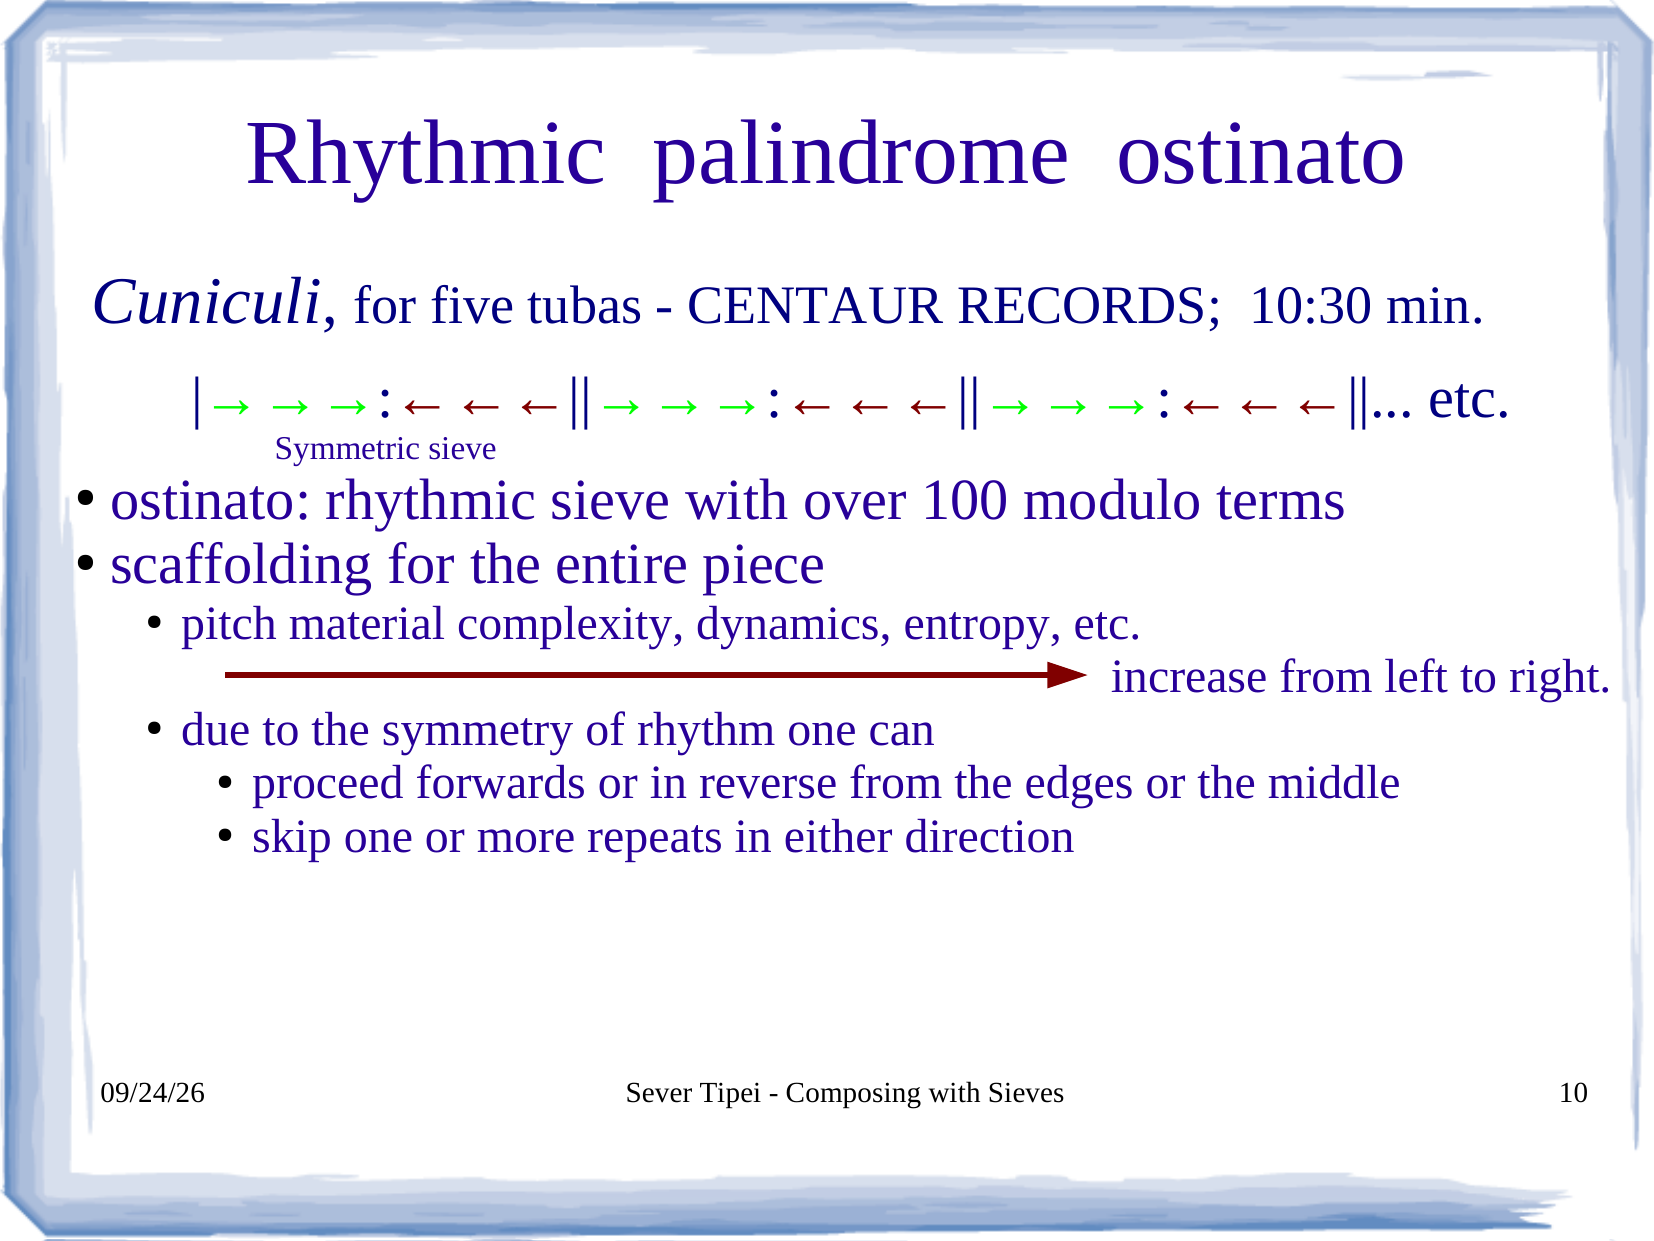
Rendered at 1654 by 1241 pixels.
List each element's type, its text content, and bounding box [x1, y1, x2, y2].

picture [0, 0, 1654, 1241]
subtitle Cuniculi, for five tubas - CENTAUR RECORDS; 10:30 min. |→→→:←←←||→→→:←←←||→→→:←←←||... etc. Symmetric sieve ostinato: rhythmic sieve with over 100 modulo terms scaffolding for the entire piece pitch material complexity, dynamics, entropy, etc. increase from left to right. due to the symmetry of rhythm one can proceed forwards or in reverse from the edges or the middle skip one or more repeats in either direction [75, 225, 1613, 1036]
title Rhythmic palindrome ostinato [82, 49, 1571, 257]
